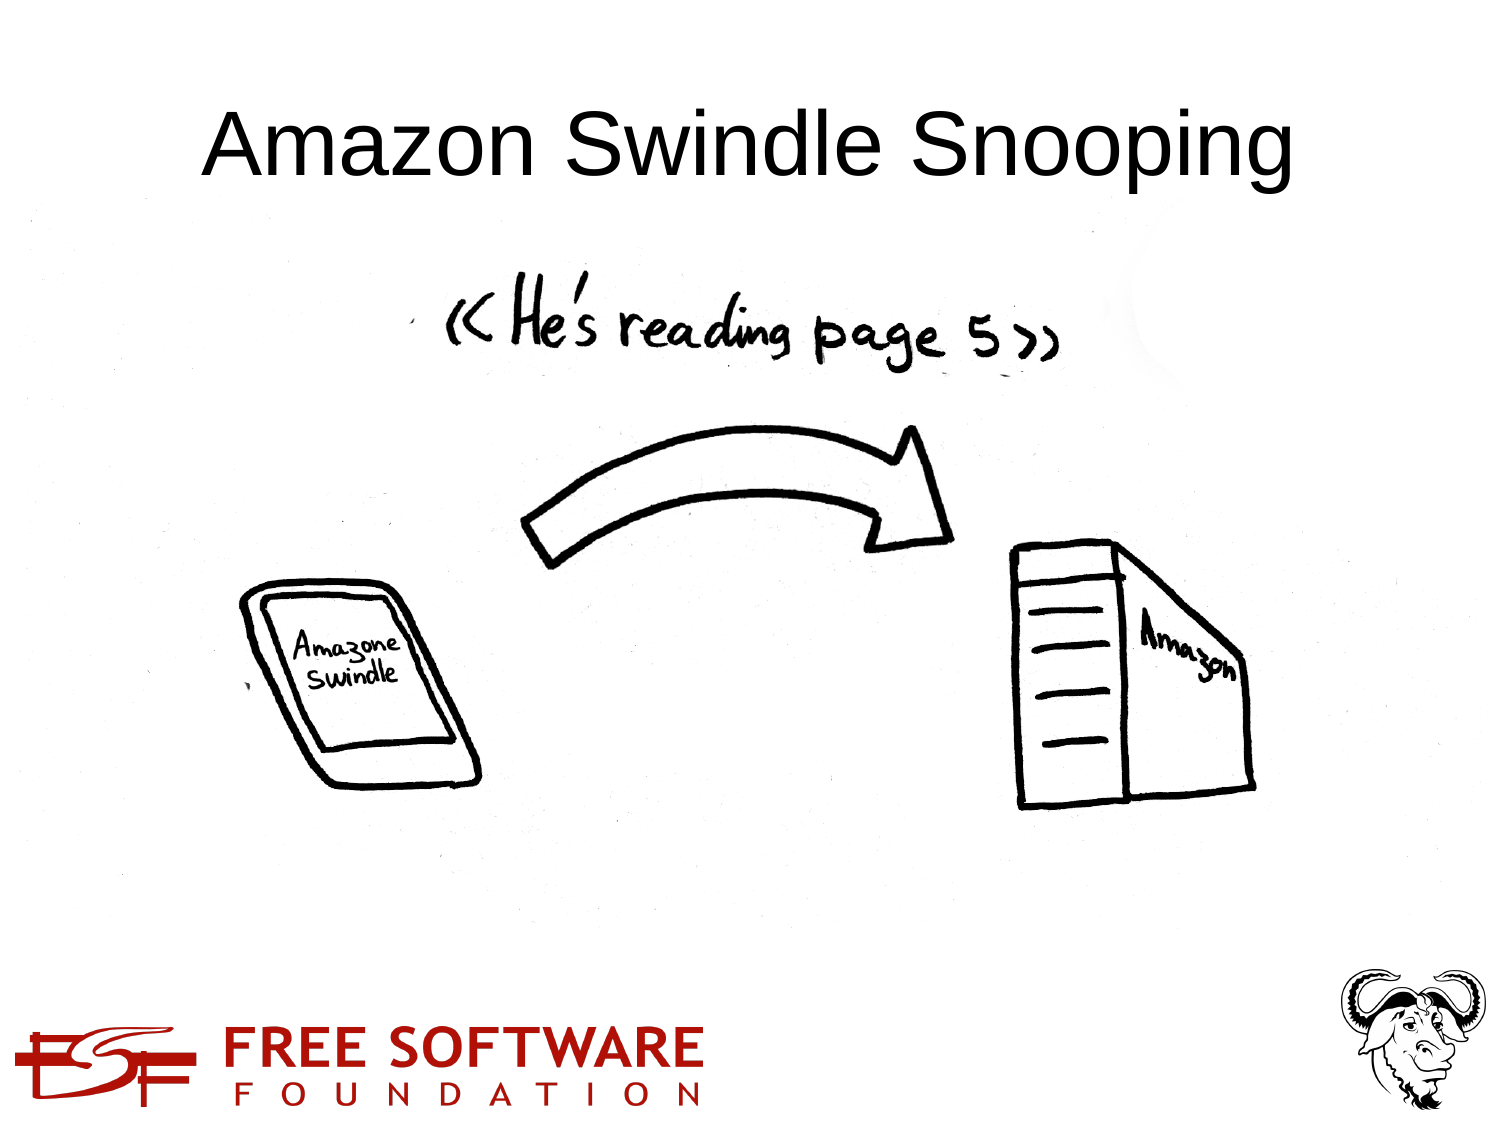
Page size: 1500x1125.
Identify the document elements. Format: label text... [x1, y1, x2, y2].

picture [1341, 969, 1486, 1110]
picture [15, 1026, 703, 1107]
picture [19, 196, 1481, 929]
title Amazon Swindle Snooping [75, 45, 1426, 196]
